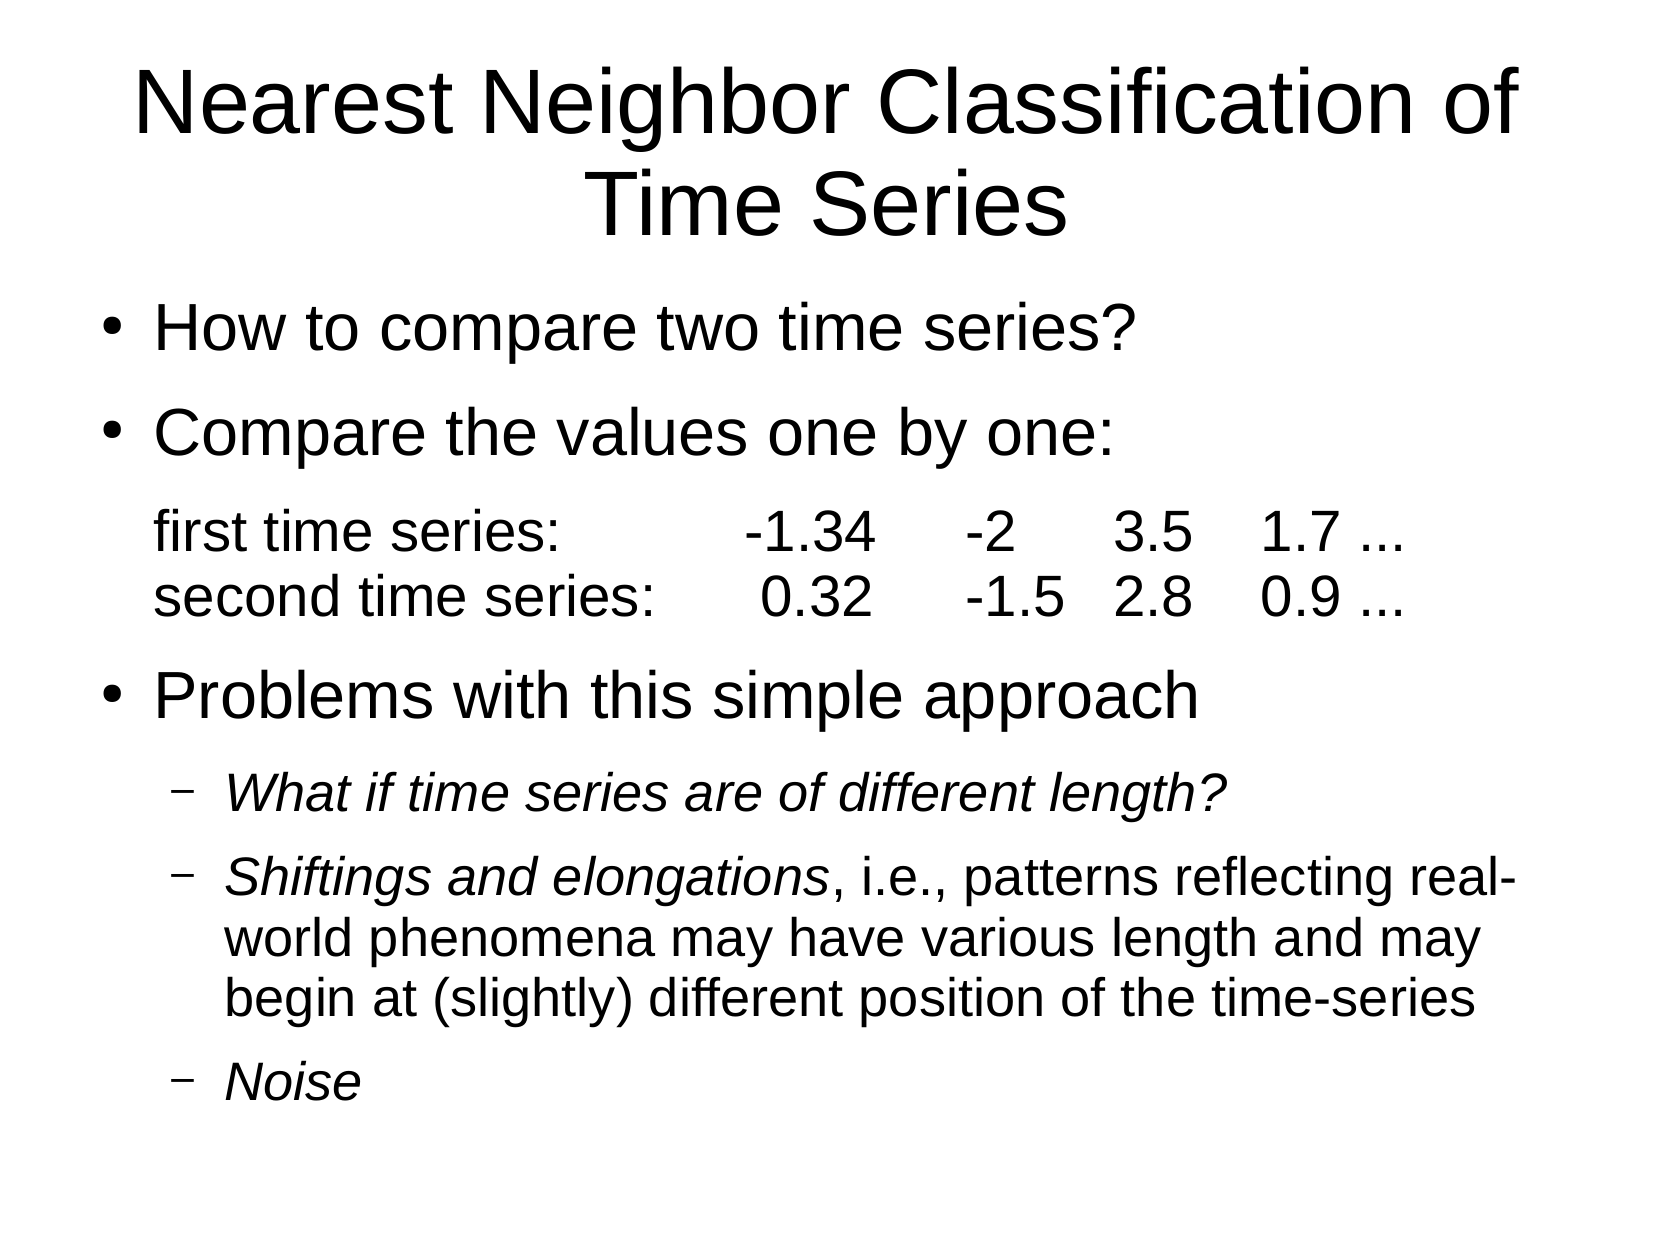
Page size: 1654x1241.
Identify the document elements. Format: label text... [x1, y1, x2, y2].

title Nearest Neighbor Classification of Time Series [82, 49, 1571, 257]
list How to compare two time series? Compare the values one by one: first time series: -1.34 -2 3.5 1.7 ... second time series: 0.32 -1.5 2.8 0.9 ... Problems with this simple approach What if time series are of different length? Shiftings and elongations, i.e., patterns reflecting real-world phenomena may have various length and may begin at (slightly) different position of the time-series Noise [82, 290, 1571, 1210]
